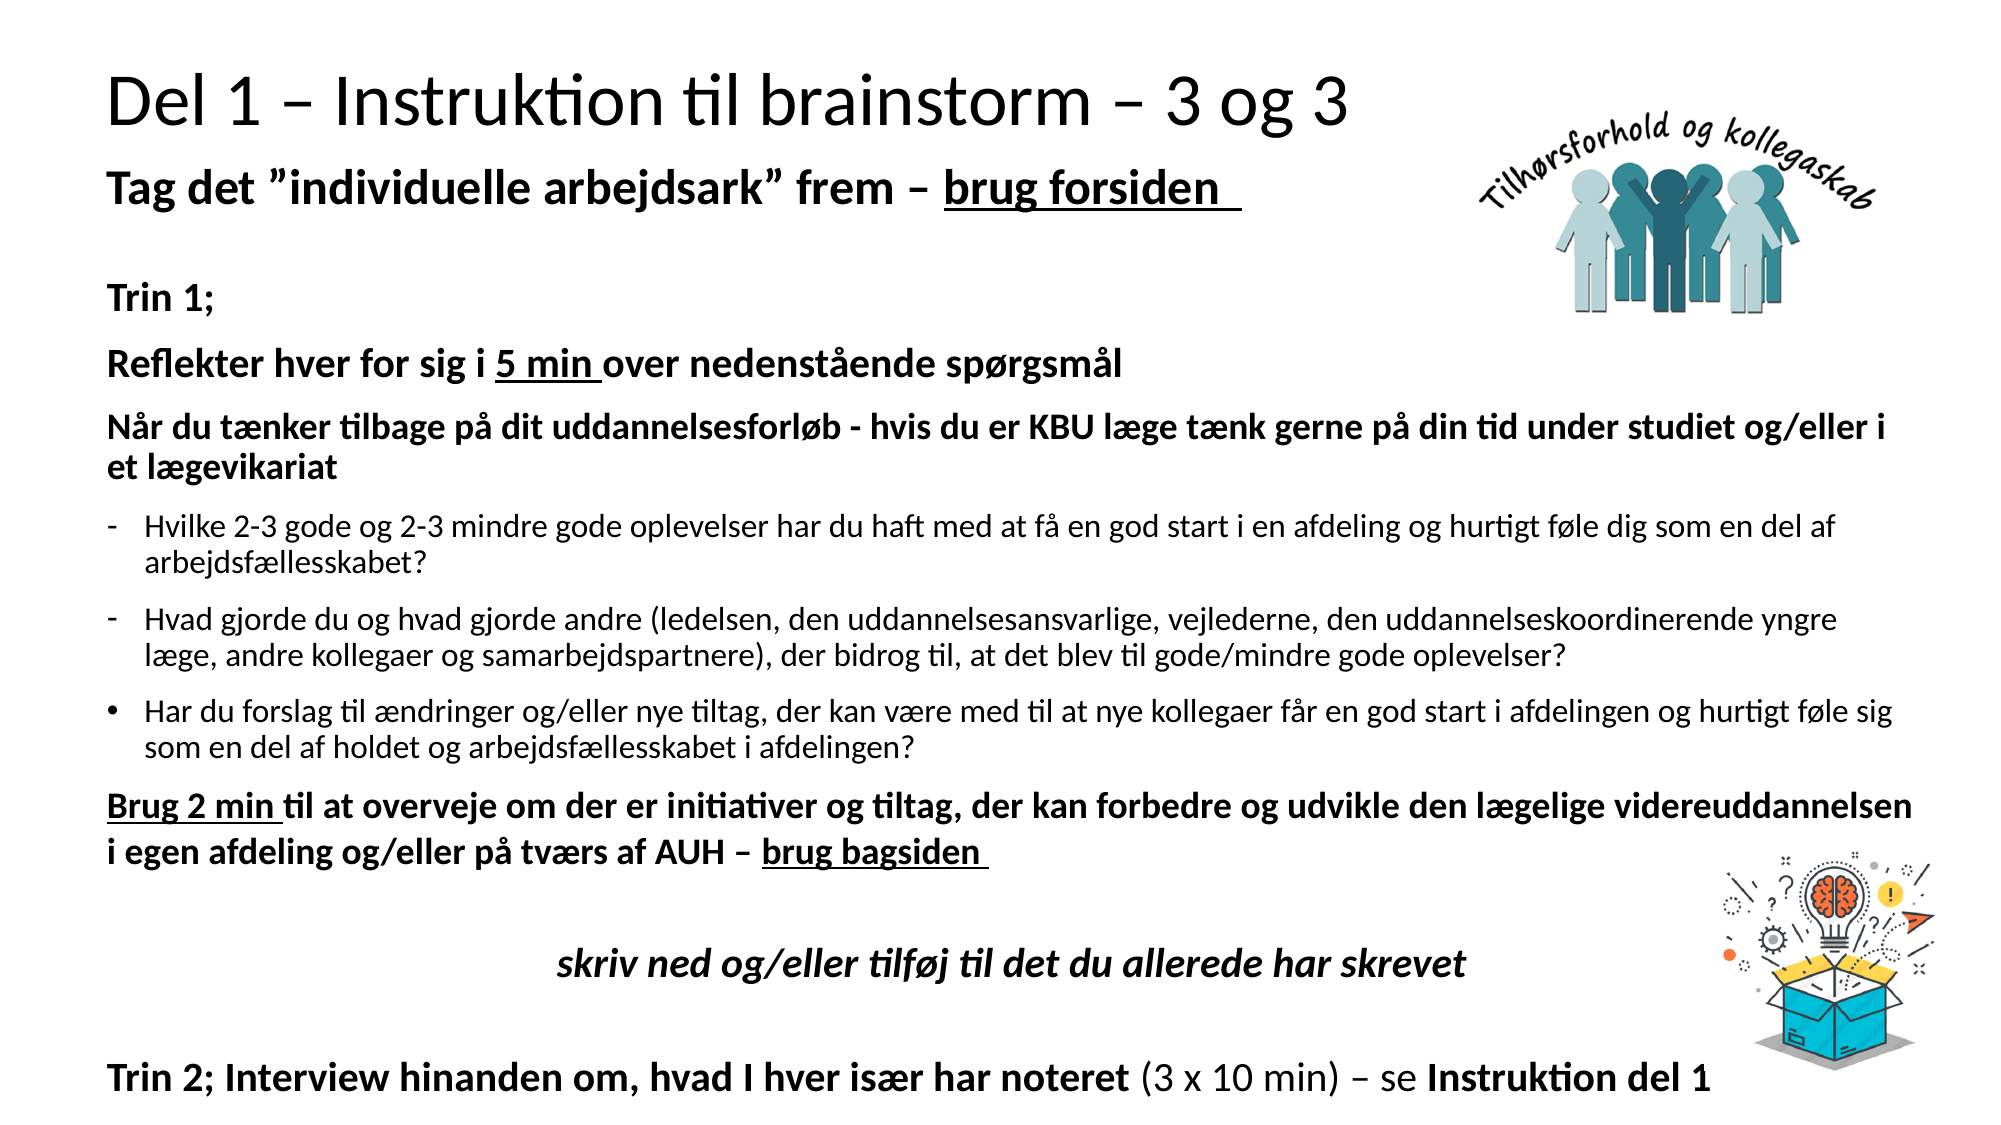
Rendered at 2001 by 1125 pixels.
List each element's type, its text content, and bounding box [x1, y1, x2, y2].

title Del 1 – Instruktion til brainstorm – 3 og 3 [91, 25, 1390, 154]
picture [1704, 851, 1960, 1071]
list Tag det ”individuelle arbejdsark” frem – brug forsiden Trin 1; Reflekter hver for sig i 5 min over nedenstående spørgsmål Når du tænker tilbage på dit uddannelsesforløb - hvis du er KBU læge tænk gerne på din tid under studiet og/eller i et lægevikariat Hvilke 2-3 gode og 2-3 mindre gode oplevelser har du haft med at få en god start i en afdeling og hurtigt føle dig som en del af arbejdsfællesskabet? Hvad gjorde du og hvad gjorde andre (ledelsen, den uddannelsesansvarlige, vejlederne, den uddannelseskoordinerende yngre læge, andre kollegaer og samarbejdspartnere), der bidrog til, at det blev til gode/mindre gode oplevelser? Har du forslag til ændringer og/eller nye tiltag, der kan være med til at nye kollegaer får en god start i afdelingen og hurtigt føle sig som en del af holdet og arbejdsfællesskabet i afdelingen? Brug 2 min til at overveje om der er initiativer og tiltag, der kan forbedre og udvikle den lægelige videreuddannelsen i egen afdeling og/eller på tværs af AUH – brug bagsiden skriv ned og/eller tilføj til det du allerede har skrevet Trin 2; Interview hinanden om, hvad I hver især har noteret (3 x 10 min) – se Instruktion del 1 [91, 154, 1932, 750]
picture [1461, 102, 1883, 321]
